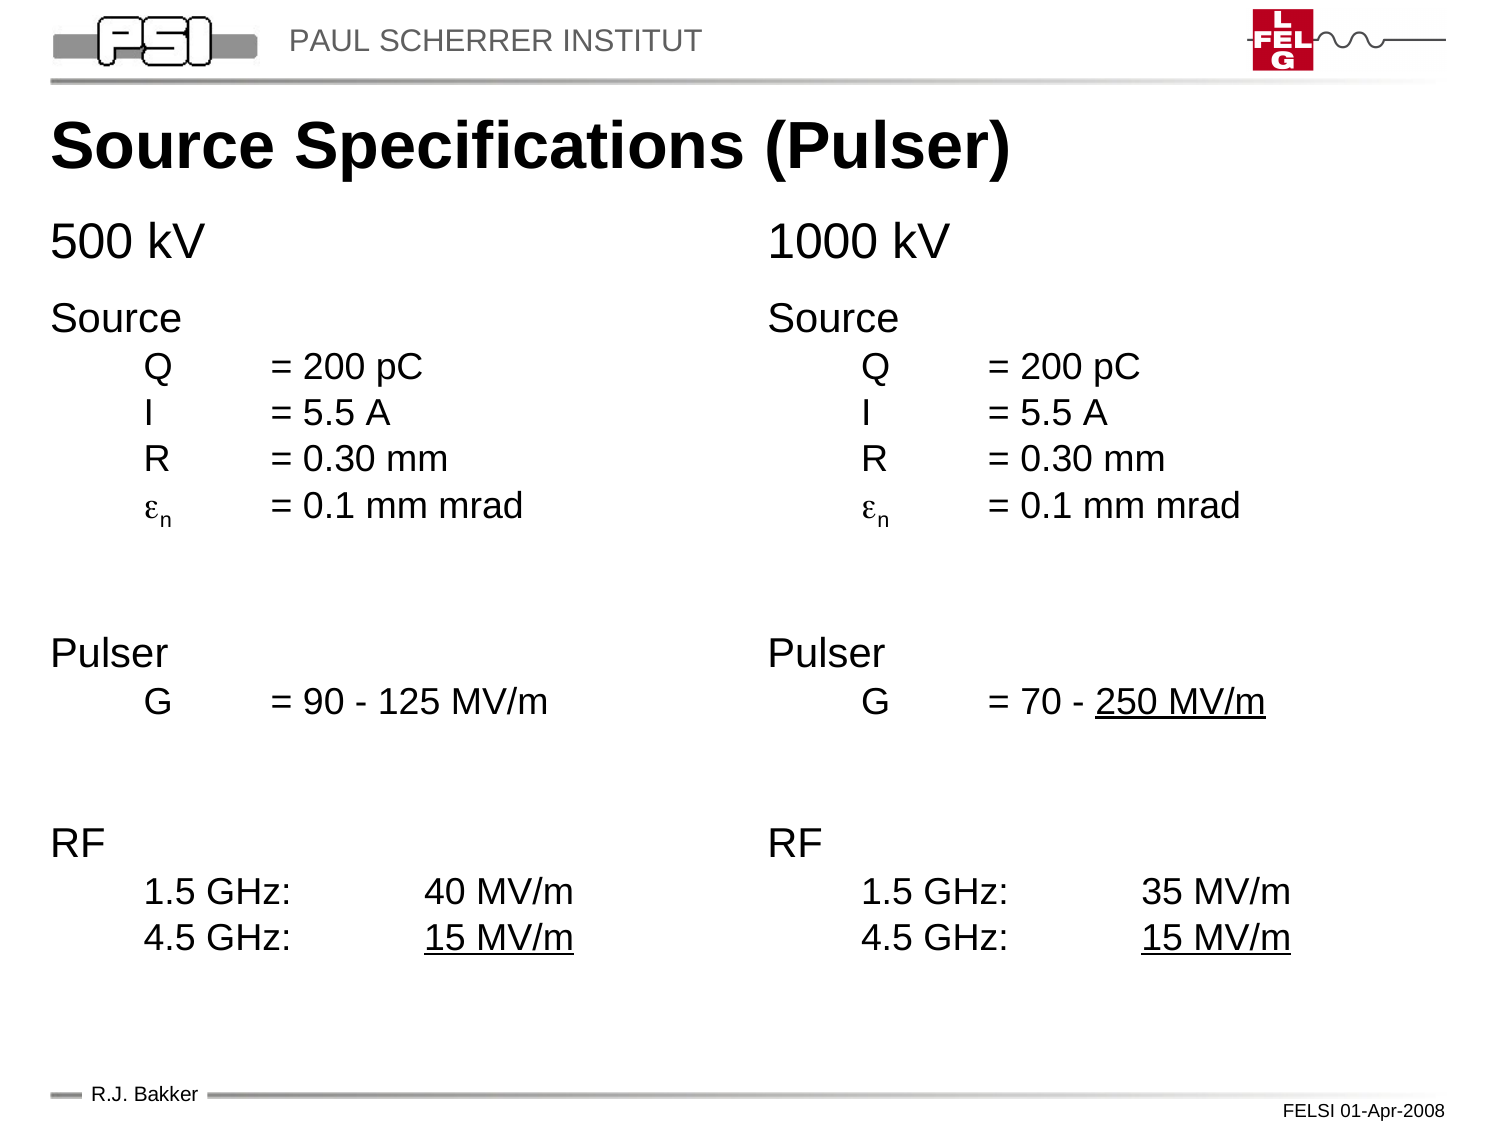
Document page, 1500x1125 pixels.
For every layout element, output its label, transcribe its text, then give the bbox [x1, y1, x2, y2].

picture [1246, 8, 1447, 72]
picture [50, 78, 1447, 85]
picture [52, 15, 260, 69]
title Source Specifications (Pulser) [50, 101, 1450, 190]
list 500 kV Source Q = 200 pC I = 5.5 A R = 0.30 mm n = 0.1 mm mrad Pulser G = 90 - 125 MV/m RF 1.5 GHz: 40 MV/m 4.5 GHz: 15 MV/m [50, 207, 734, 1033]
picture [50, 1092, 82, 1099]
picture [208, 1092, 1447, 1099]
list 1000 kV Source Q = 200 pC I = 5.5 A R = 0.30 mm n = 0.1 mm mrad Pulser G = 70 - 250 MV/m RF 1.5 GHz: 35 MV/m 4.5 GHz: 15 MV/m [767, 207, 1451, 1033]
